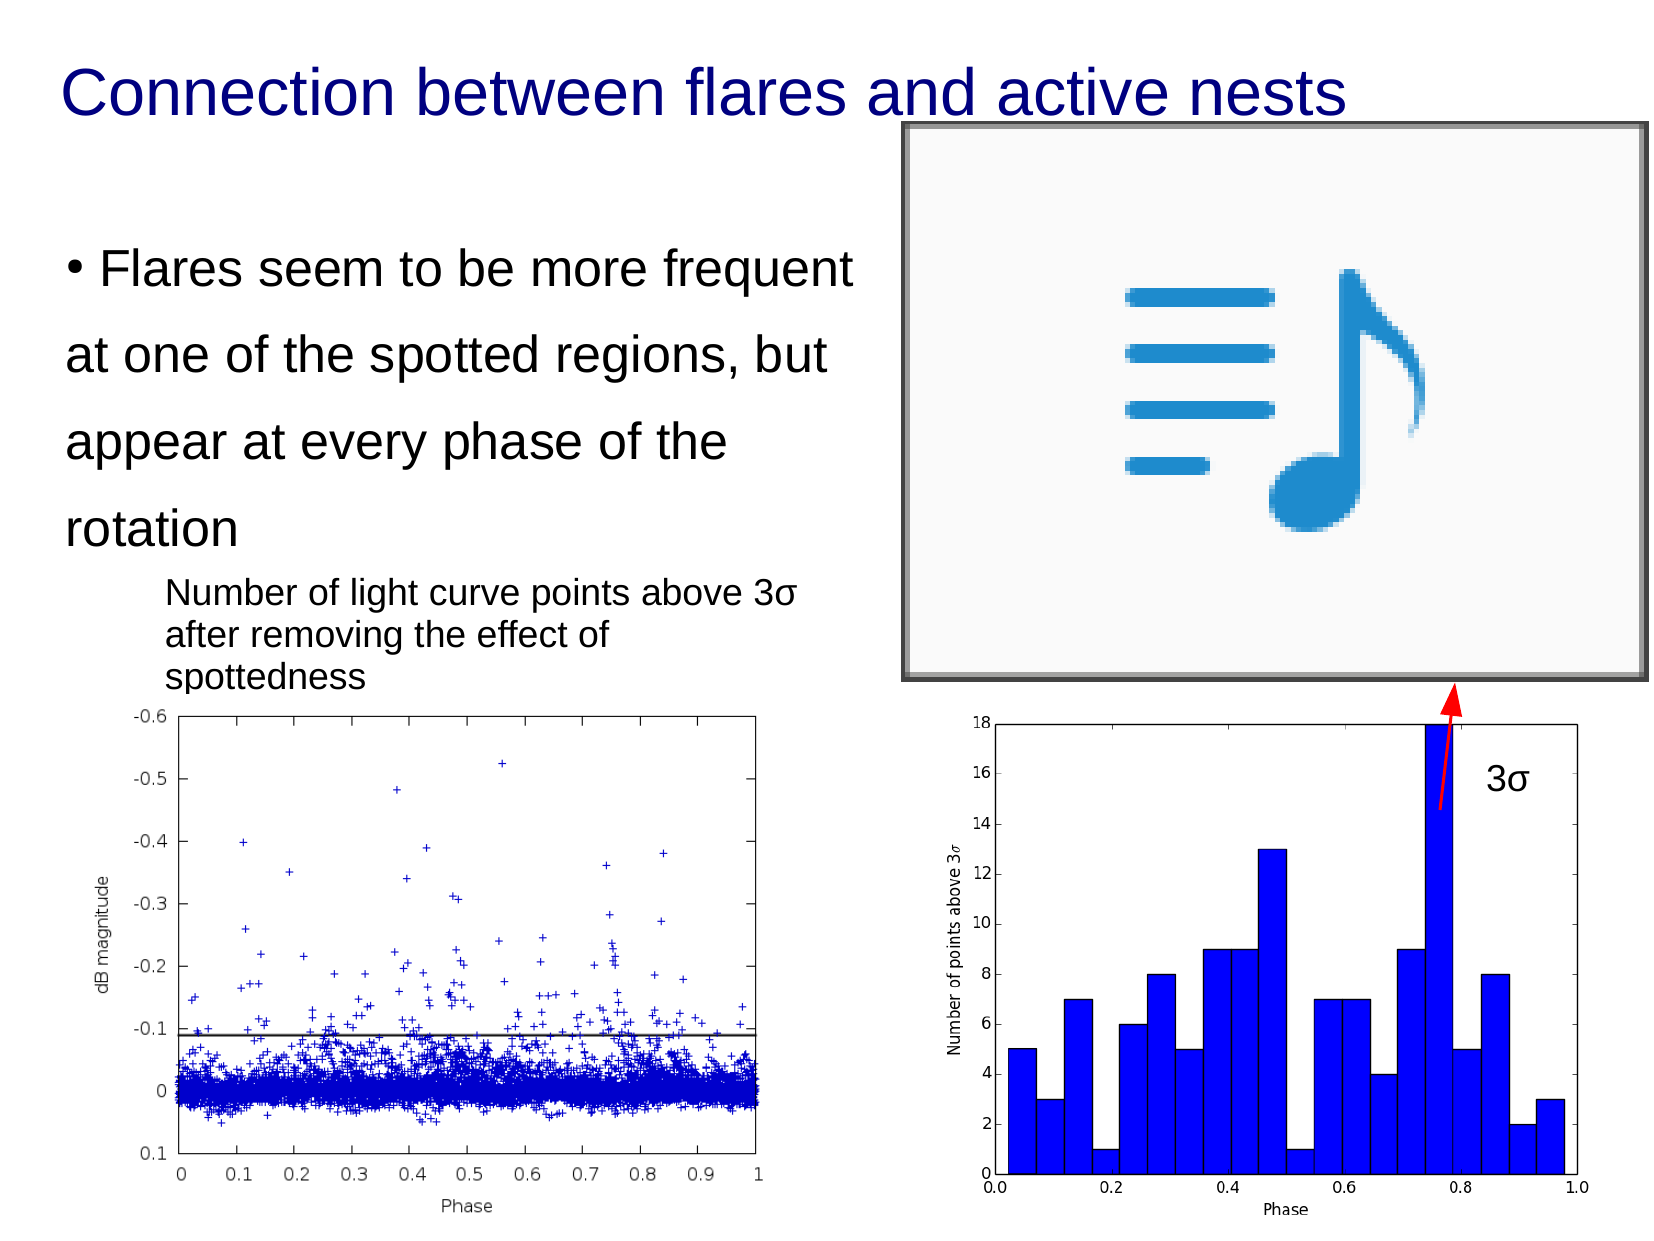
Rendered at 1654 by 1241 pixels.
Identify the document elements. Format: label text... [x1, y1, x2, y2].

text_box 3σ [1471, 750, 1562, 807]
picture [86, 694, 788, 1220]
text_box Flares seem to be more frequent at one of the spotted regions, but appear at every phase of the rotation [65, 210, 891, 706]
text_box [900, 120, 1651, 683]
text_box Connection between flares and active nests [60, 34, 1516, 150]
picture [901, 667, 1652, 1231]
